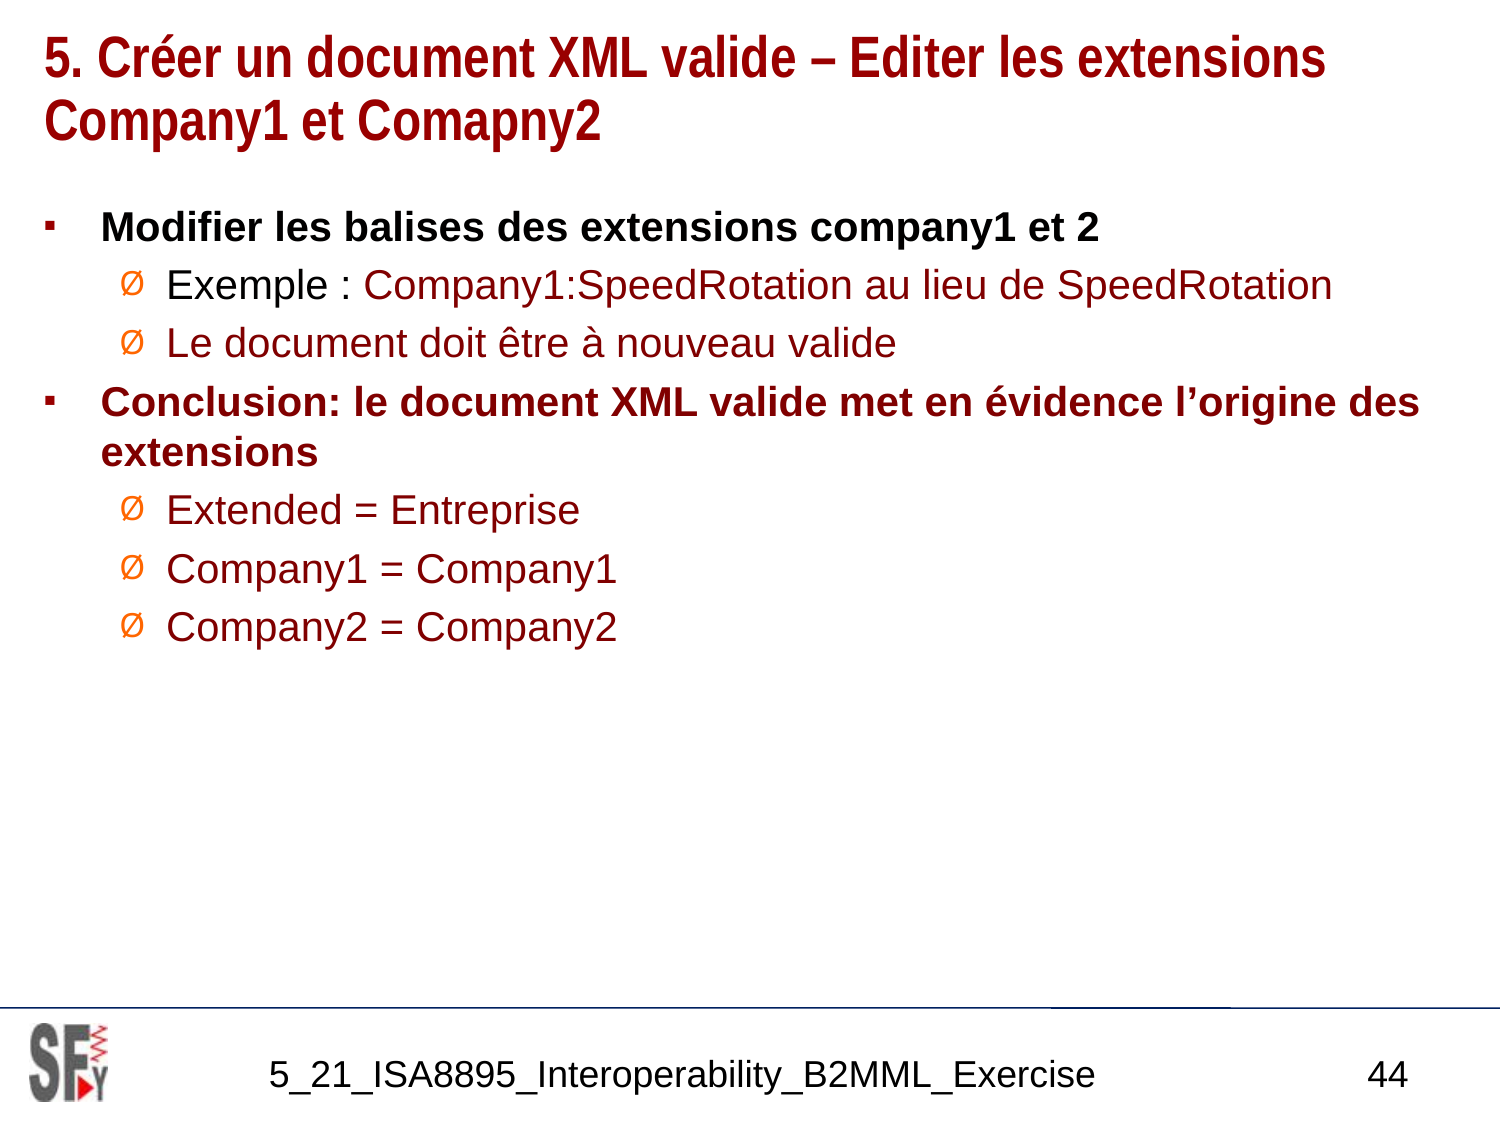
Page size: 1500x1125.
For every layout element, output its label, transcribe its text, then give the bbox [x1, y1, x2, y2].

slide_number <numéro> [1352, 1034, 1490, 1103]
picture [29, 1023, 108, 1102]
footer 5_21_ISA8895_Interoperability_B2MML_Exercise [253, 1034, 1336, 1103]
list Modifier les balises des extensions company1 et 2 Exemple : Company1:SpeedRotation au lieu de SpeedRotation Le document doit être à nouveau valide Conclusion: le document XML valide met en évidence l’origine des extensions Extended = Entreprise Company1 = Company1 Company2 = Company2 [29, 184, 1471, 988]
title 5. Créer un document XML valide – Editer les extensions Company1 et Comapny2 [29, 12, 1471, 138]
